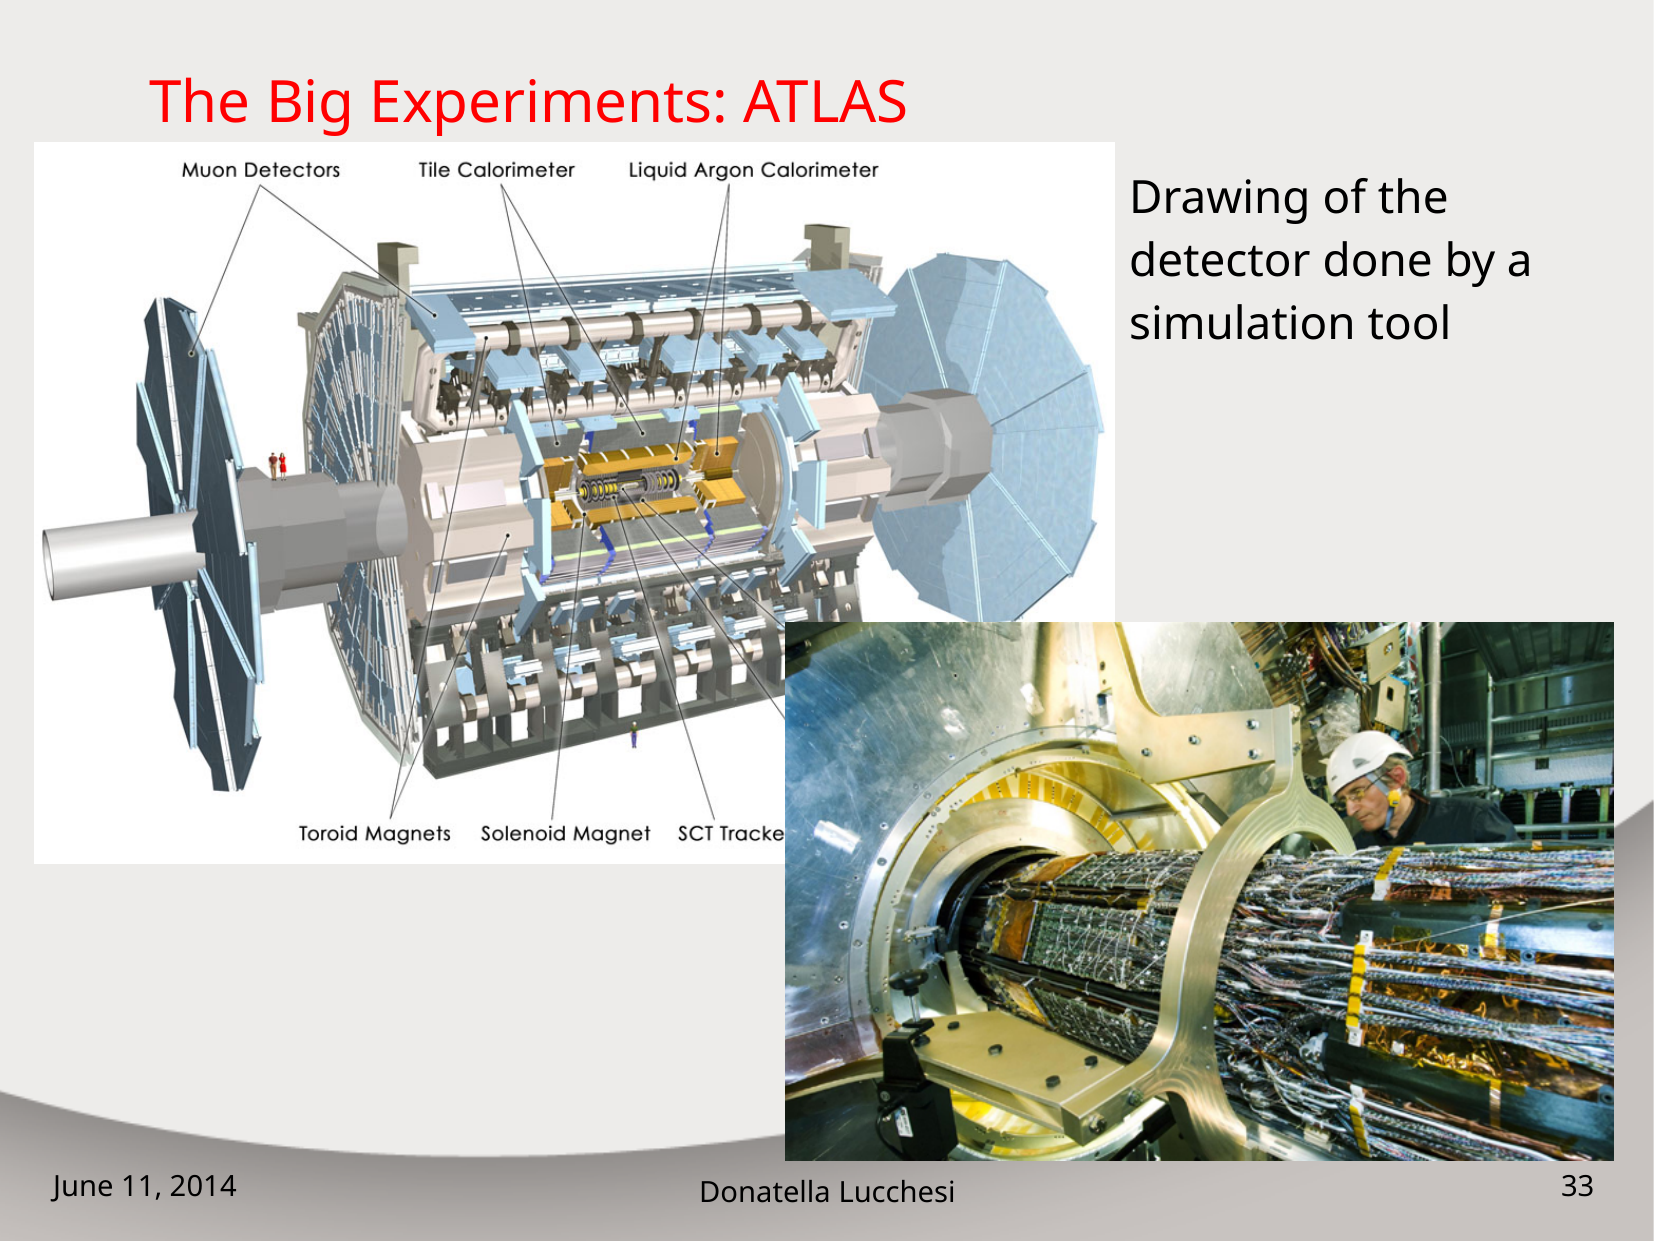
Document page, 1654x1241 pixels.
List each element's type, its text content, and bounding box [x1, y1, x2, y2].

text_box Drawing of the detector done by a simulation tool [1114, 157, 1550, 364]
text_box The Big Experiments: ATLAS [134, 53, 981, 142]
picture [0, 0, 1654, 1241]
